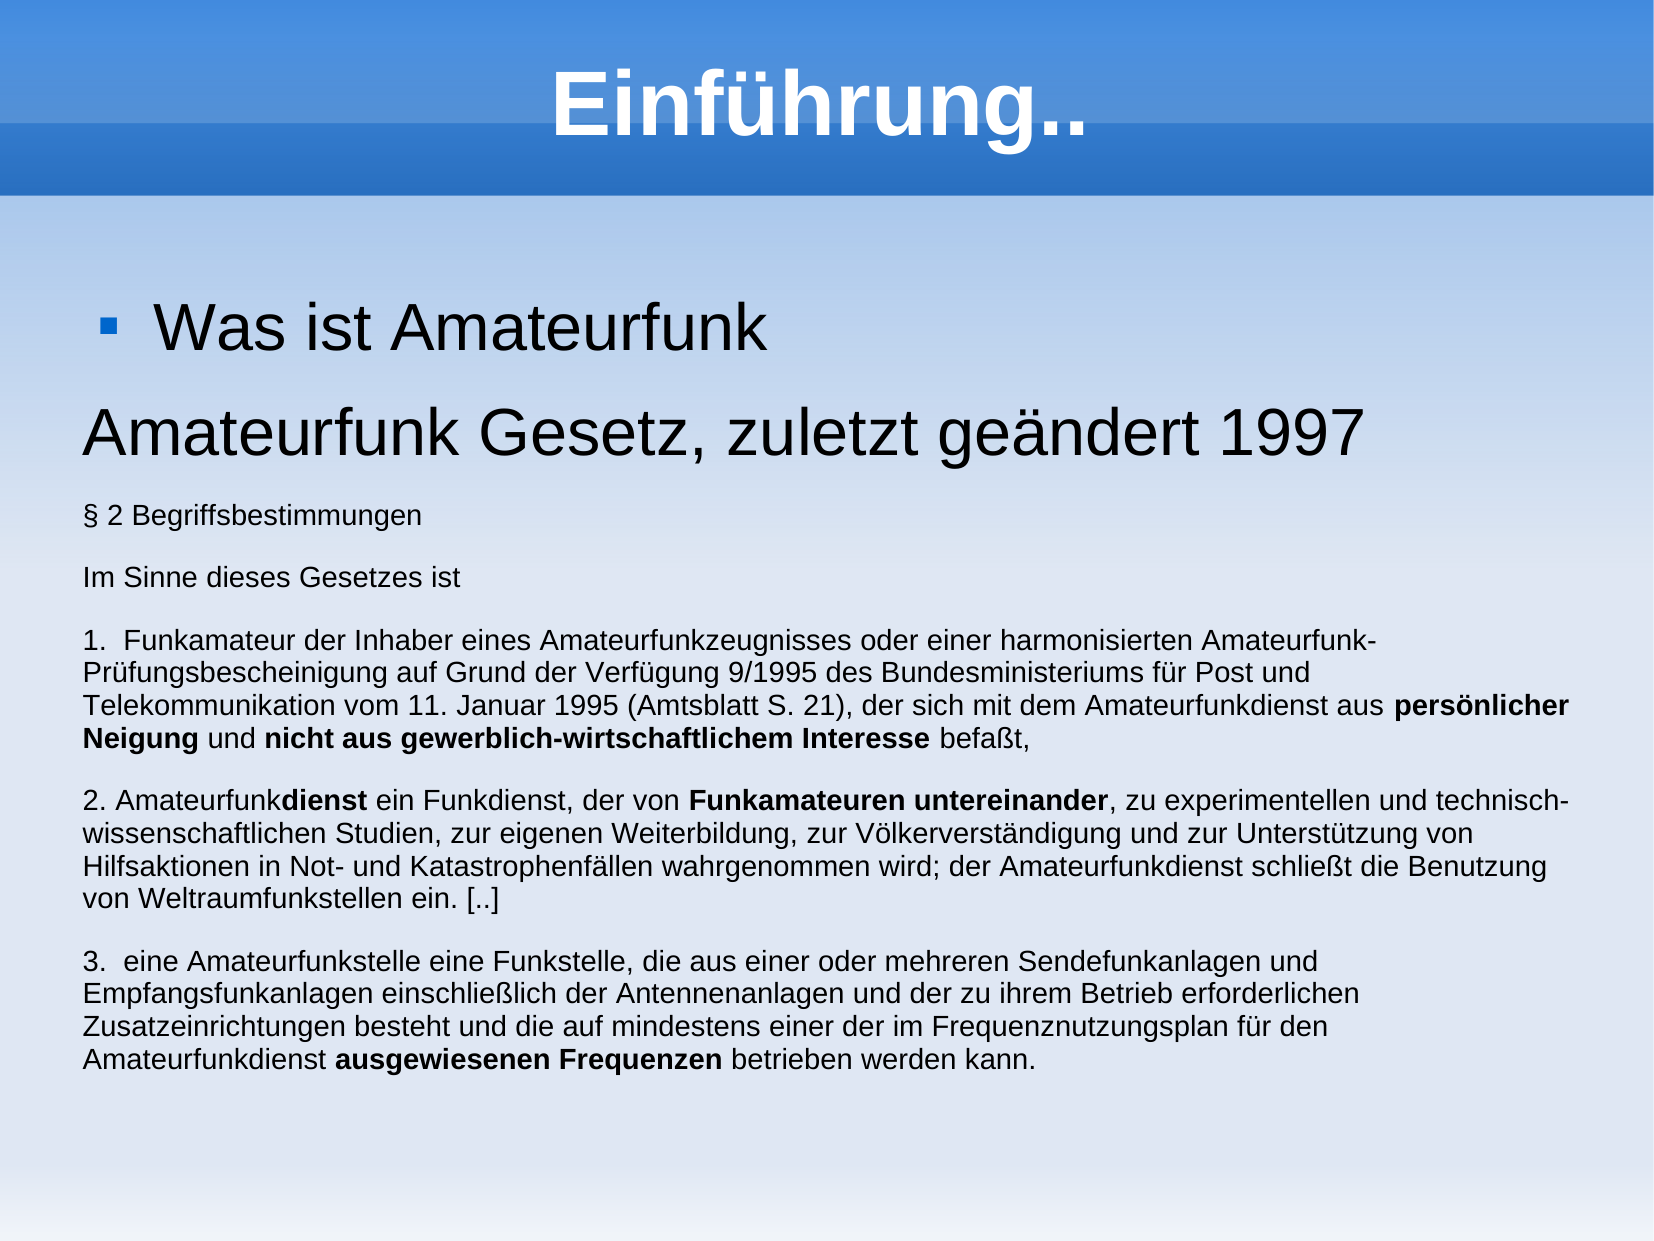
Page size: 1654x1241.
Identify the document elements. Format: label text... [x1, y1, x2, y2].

picture [0, 0, 1654, 1241]
title Einführung.. [76, 7, 1565, 200]
list Was ist Amateurfunk Amateurfunk Gesetz, zuletzt geändert 1997 § 2 Begriffsbestimmungen Im Sinne dieses Gesetzes ist 1. Funkamateur der Inhaber eines Amateurfunkzeugnisses oder einer harmonisierten Amateurfunk-Prüfungsbescheinigung auf Grund der Verfügung 9/1995 des Bundesministeriums für Post und Telekommunikation vom 11. Januar 1995 (Amtsblatt S. 21), der sich mit dem Amateurfunkdienst aus persönlicher Neigung und nicht aus gewerblich-wirtschaftlichem Interesse befaßt, 2. Amateurfunkdienst ein Funkdienst, der von Funkamateuren untereinander, zu experimentellen und technisch-wissenschaftlichen Studien, zur eigenen Weiterbildung, zur Völkerverständigung und zur Unterstützung von Hilfsaktionen in Not- und Katastrophenfällen wahrgenommen wird; der Amateurfunkdienst schließt die Benutzung von Weltraumfunkstellen ein. [..] 3. eine Amateurfunkstelle eine Funkstelle, die aus einer oder mehreren Sendefunkanlagen und Empfangsfunkanlagen einschließlich der Antennenanlagen und der zu ihrem Betrieb erforderlichen Zusatzeinrichtungen besteht und die auf mindestens einer der im Frequenznutzungsplan für den Amateurfunkdienst ausgewiesenen Frequenzen betrieben werden kann. [82, 290, 1571, 1094]
